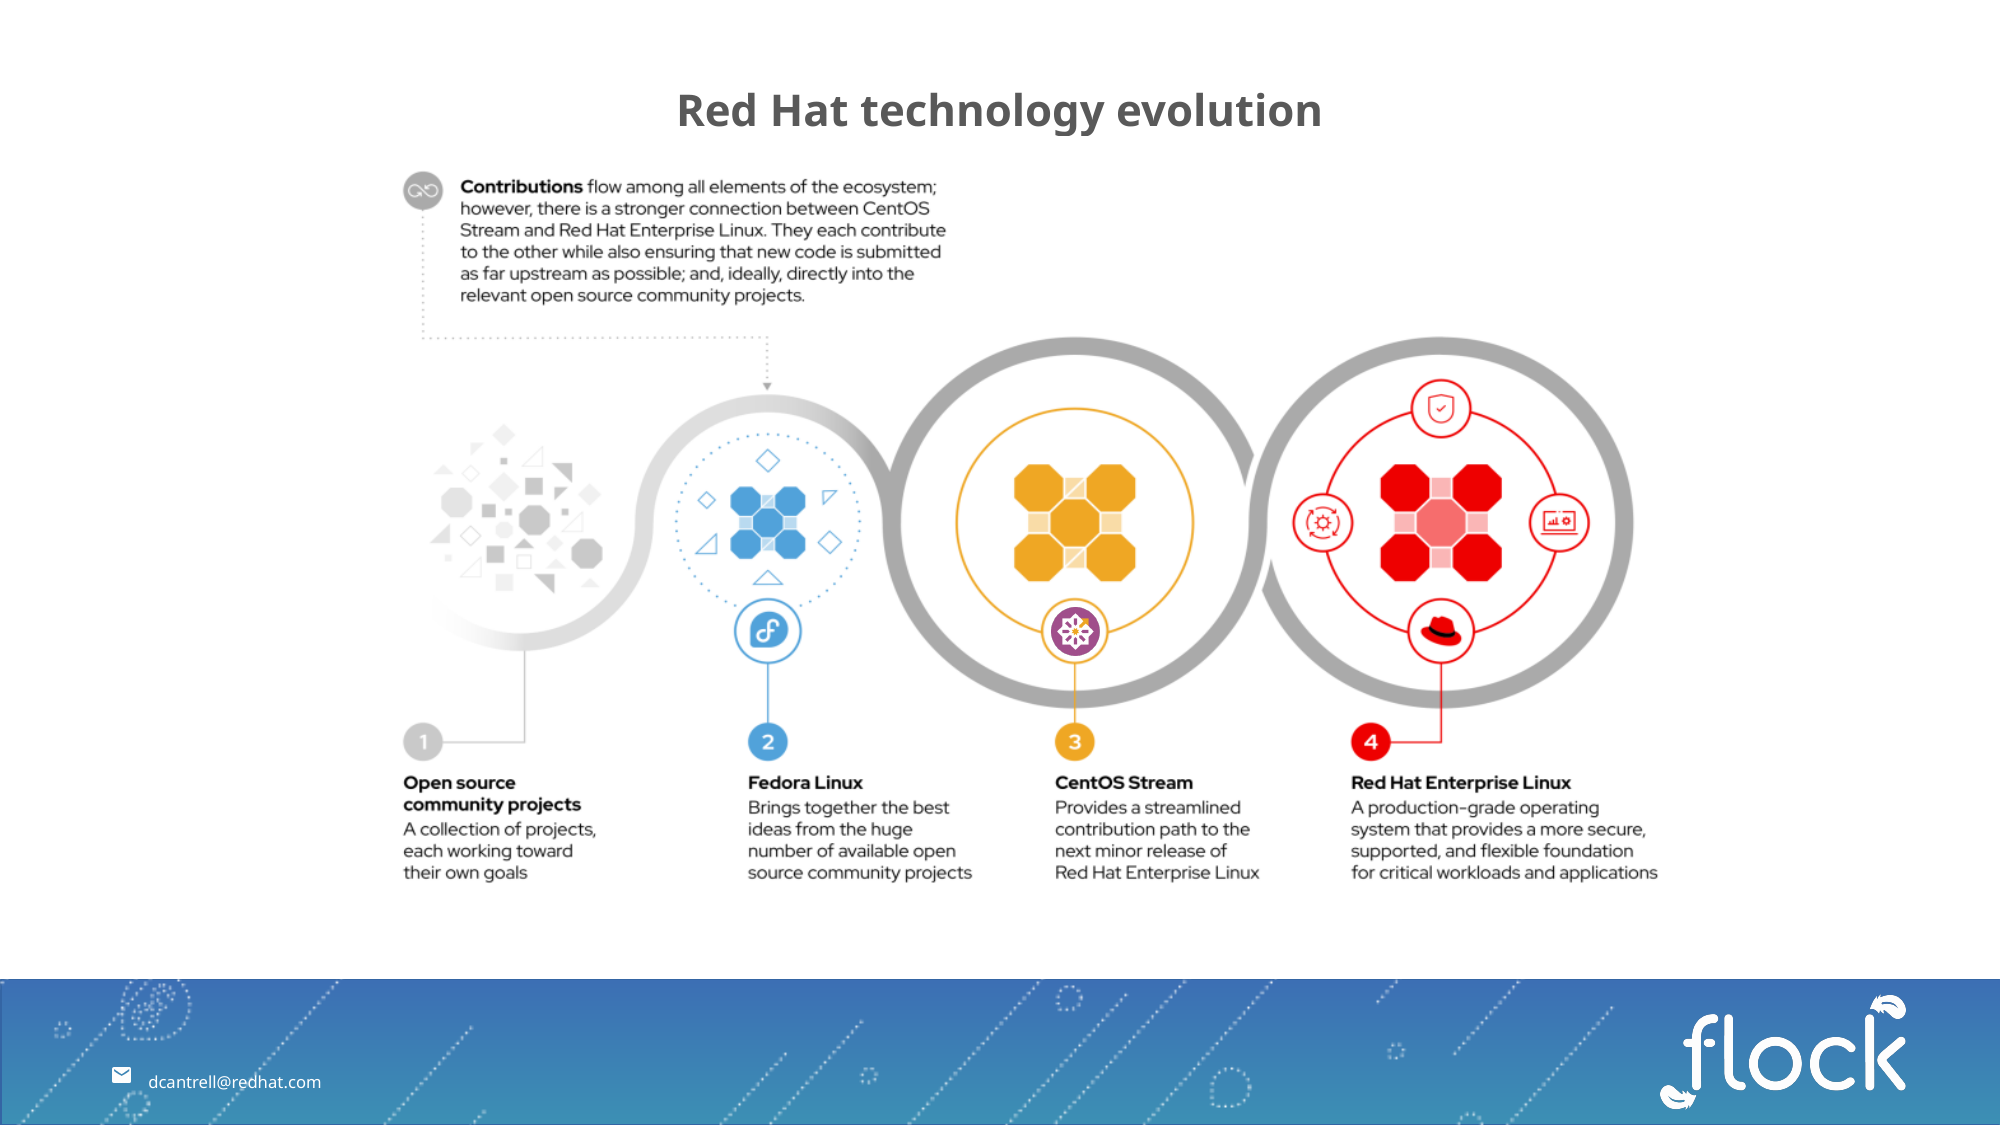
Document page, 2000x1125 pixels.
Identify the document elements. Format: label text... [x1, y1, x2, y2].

list dcantrell@redhat.com [148, 1066, 454, 1093]
text_box Red Hat technology evolution [179, 66, 1820, 154]
picture [0, 136, 1906, 1125]
